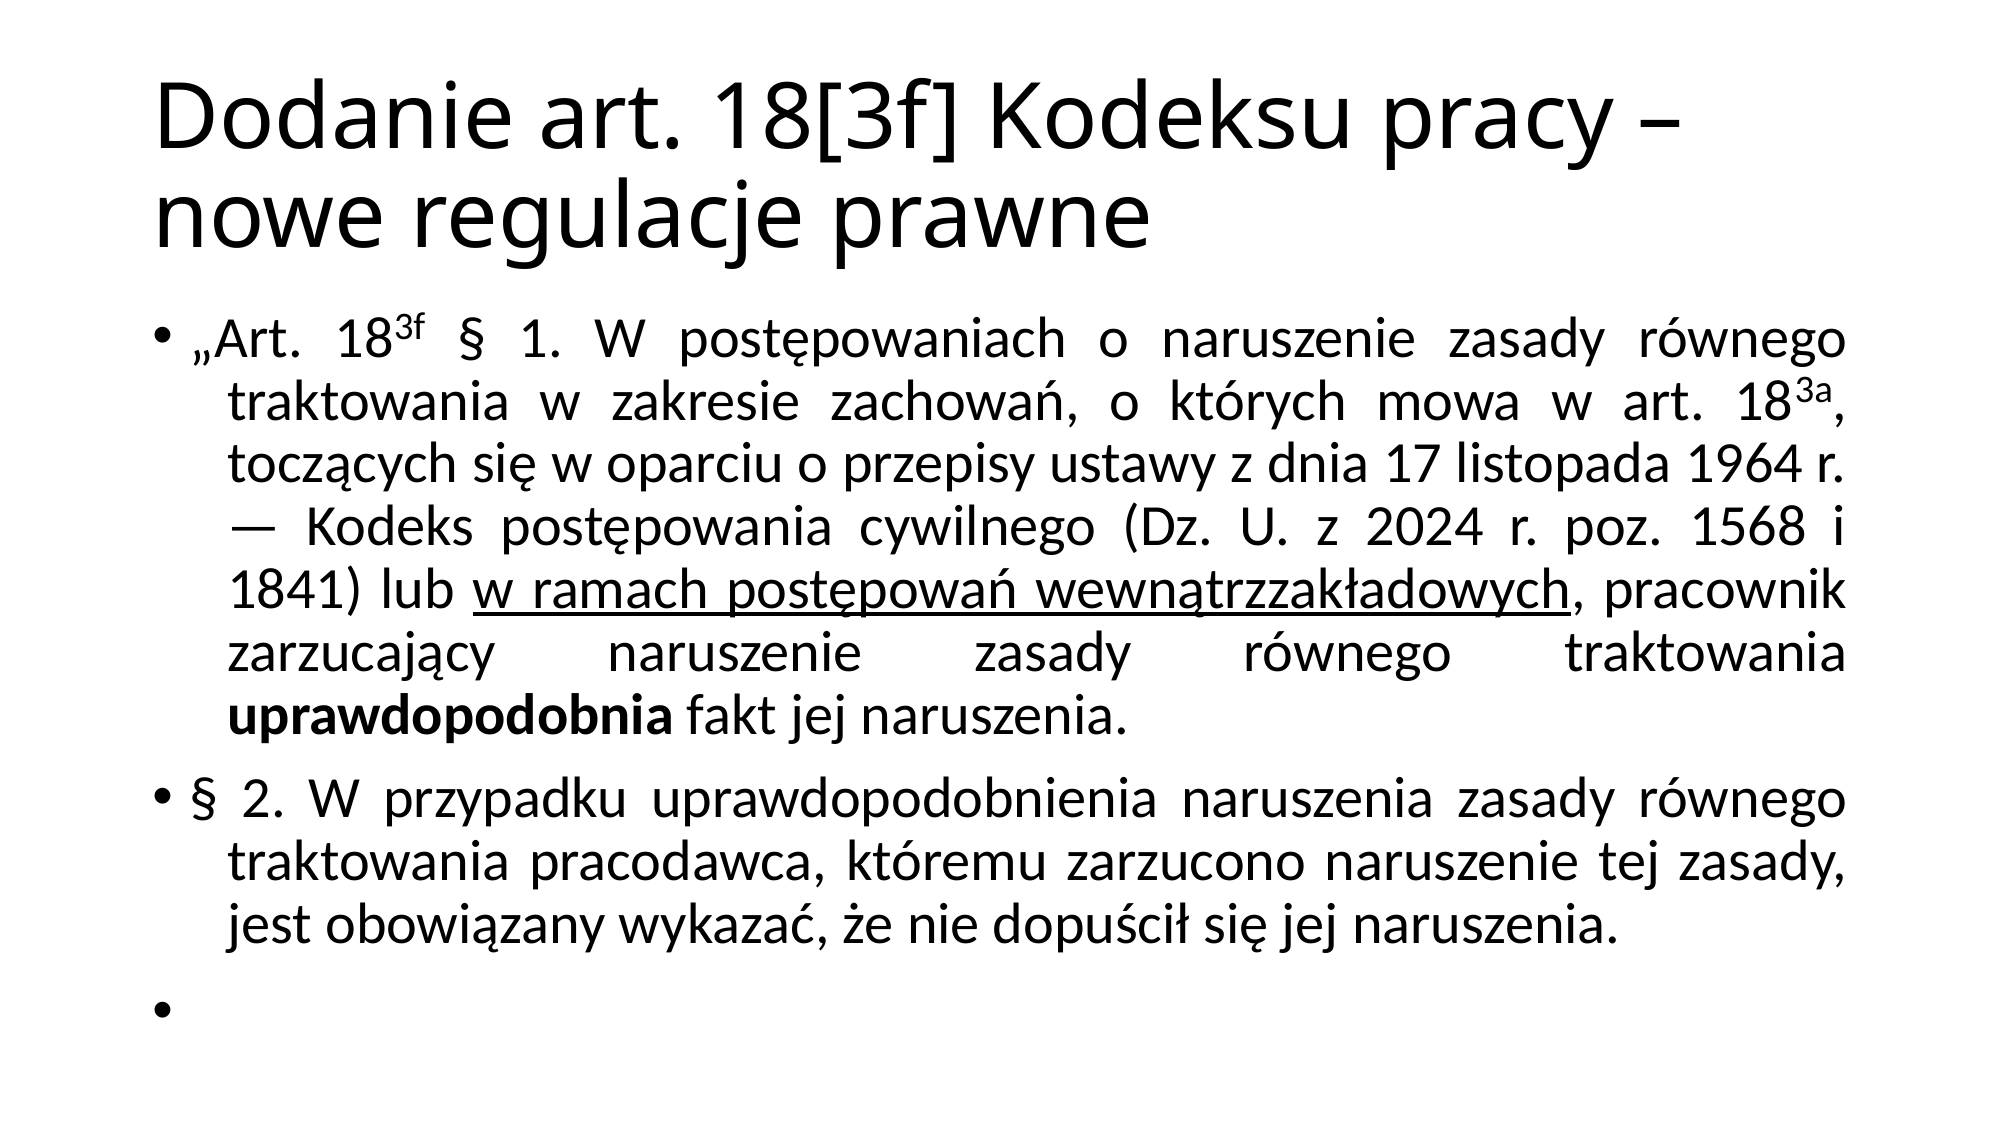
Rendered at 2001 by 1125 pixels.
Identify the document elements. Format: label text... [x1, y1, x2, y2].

list „Art. 183f § 1. W postępowaniach o naruszenie zasady równego traktowania w zakresie zachowań, o których mowa w art. 183a, toczących się w oparciu o przepisy ustawy z dnia 17 listopada 1964 r. — Kodeks postępowania cywilnego (Dz. U. z 2024 r. poz. 1568 i 1841) lub w ramach postępowań wewnątrzzakładowych, pracownik zarzucający naruszenie zasady równego traktowania uprawdopodobnia fakt jej naruszenia. § 2. W przypadku uprawdopodobnienia naruszenia zasady równego traktowania pracodawca, któremu zarzucono naruszenie tej zasady, jest obowiązany wykazać, że nie dopuścił się jej naruszenia. [137, 299, 1863, 1093]
title Dodanie art. 18[3f] Kodeksu pracy – nowe regulacje prawne [137, 59, 1863, 278]
